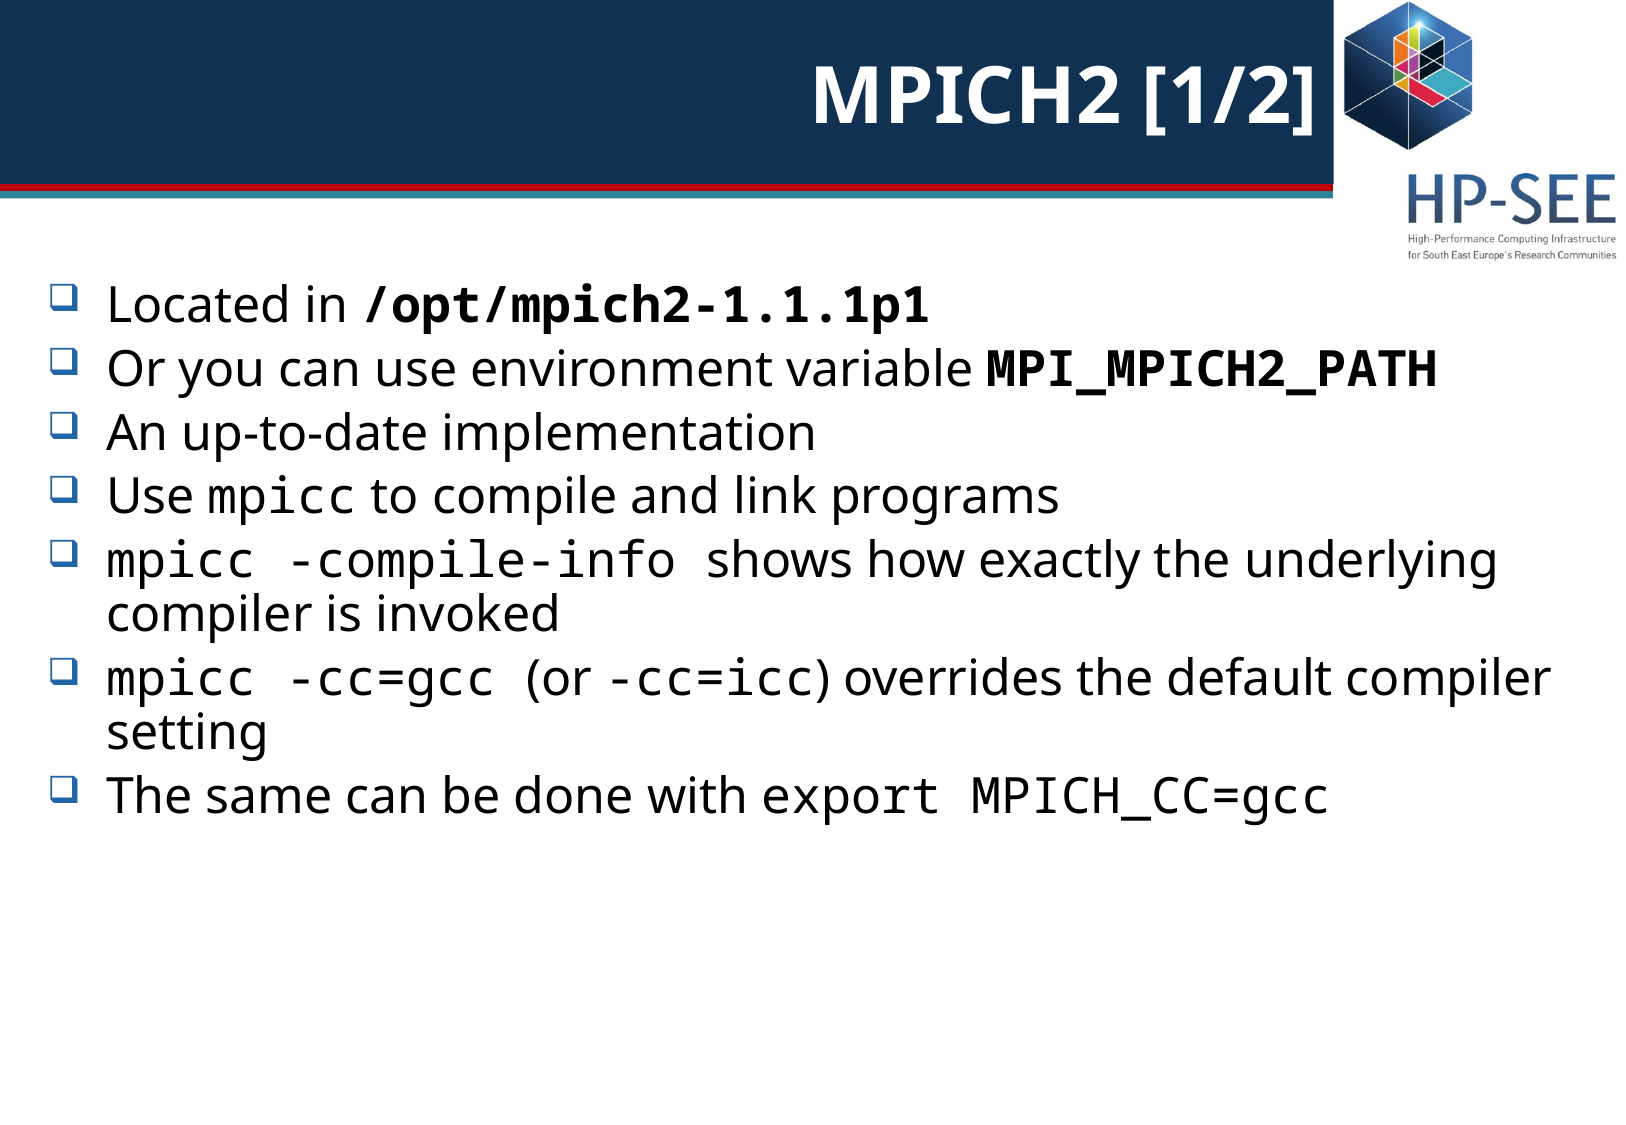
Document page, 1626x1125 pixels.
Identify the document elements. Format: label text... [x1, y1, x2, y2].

title MPICH2 [1/2] [0, 0, 1334, 184]
list Located in /opt/mpich2-1.1.1p1 Or you can use environment variable MPI_MPICH2_PATH An up-to-date implementation Use mpicc to compile and link programs mpicc -compile-info shows how exactly the underlying compiler is invoked mpicc -cc=gcc (or -cc=icc) overrides the default compiler setting The same can be done with export MPICH_CC=gcc [31, 271, 1593, 1079]
picture [1333, 0, 1625, 263]
